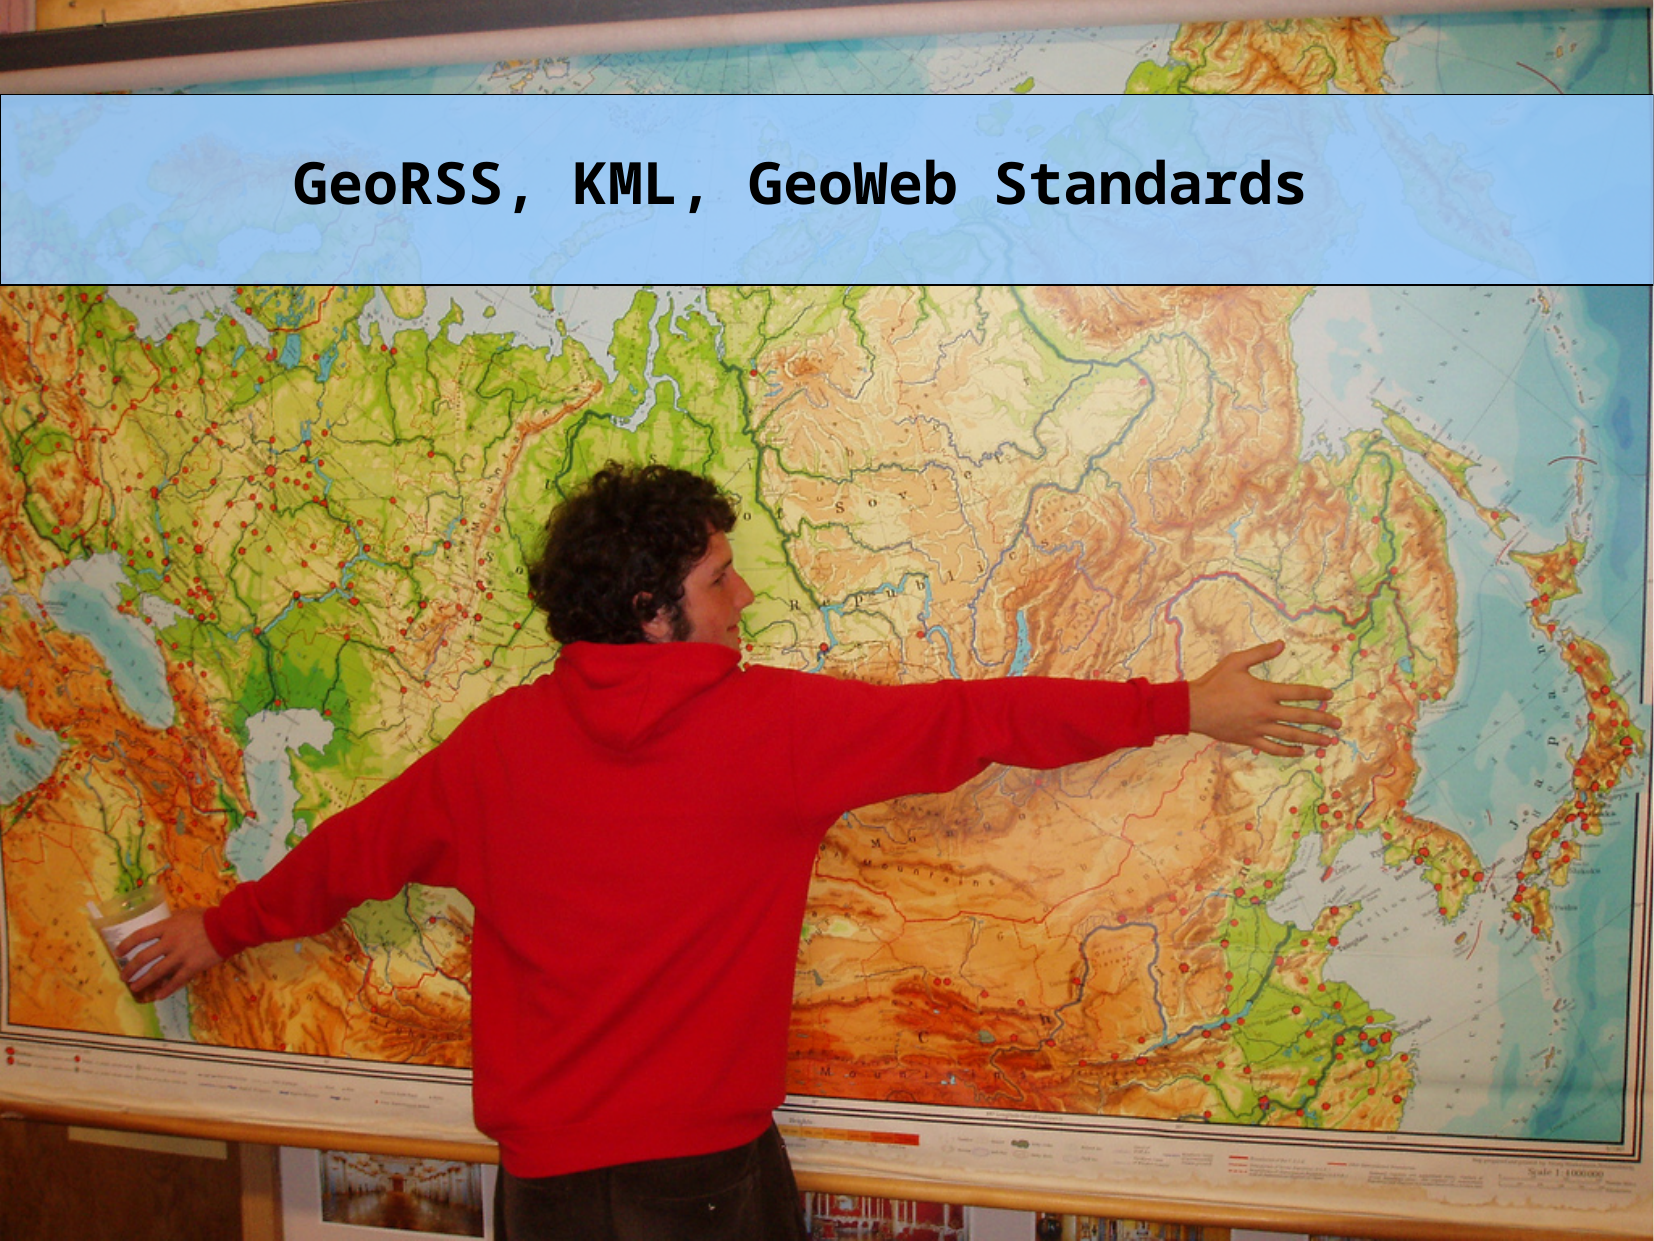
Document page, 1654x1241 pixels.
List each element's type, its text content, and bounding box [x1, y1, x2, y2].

text_box [0, 94, 1654, 286]
picture [0, 0, 1654, 94]
picture [0, 286, 1654, 1241]
text_box GeoRSS, KML, GeoWeb Standards [5, 159, 1596, 337]
